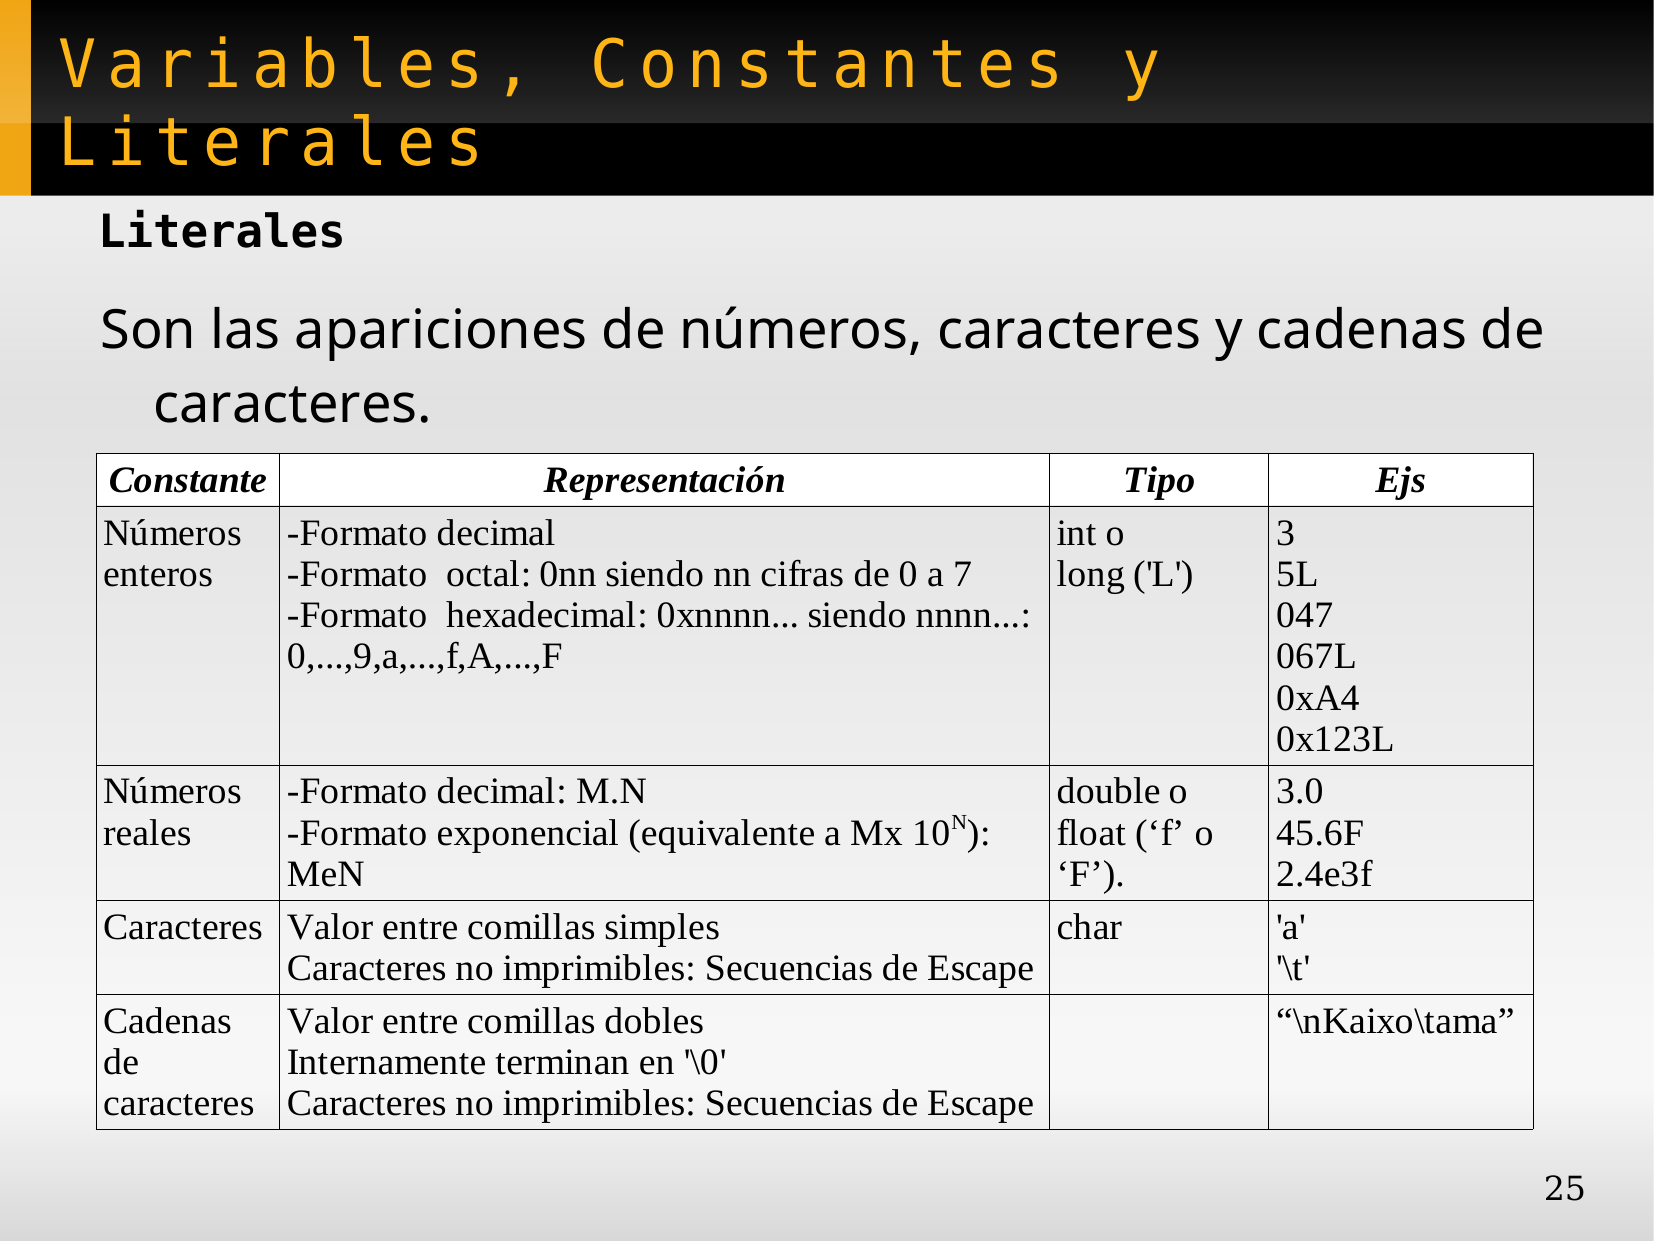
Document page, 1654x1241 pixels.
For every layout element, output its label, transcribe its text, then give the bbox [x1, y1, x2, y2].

chart [59, 453, 1567, 1138]
list Son las apariciones de números, caracteres y cadenas de caracteres. [82, 290, 1571, 1109]
title Variables, Constantes y Literales [59, 25, 1506, 182]
picture [0, 0, 1654, 1241]
text_box Literales [83, 197, 361, 266]
